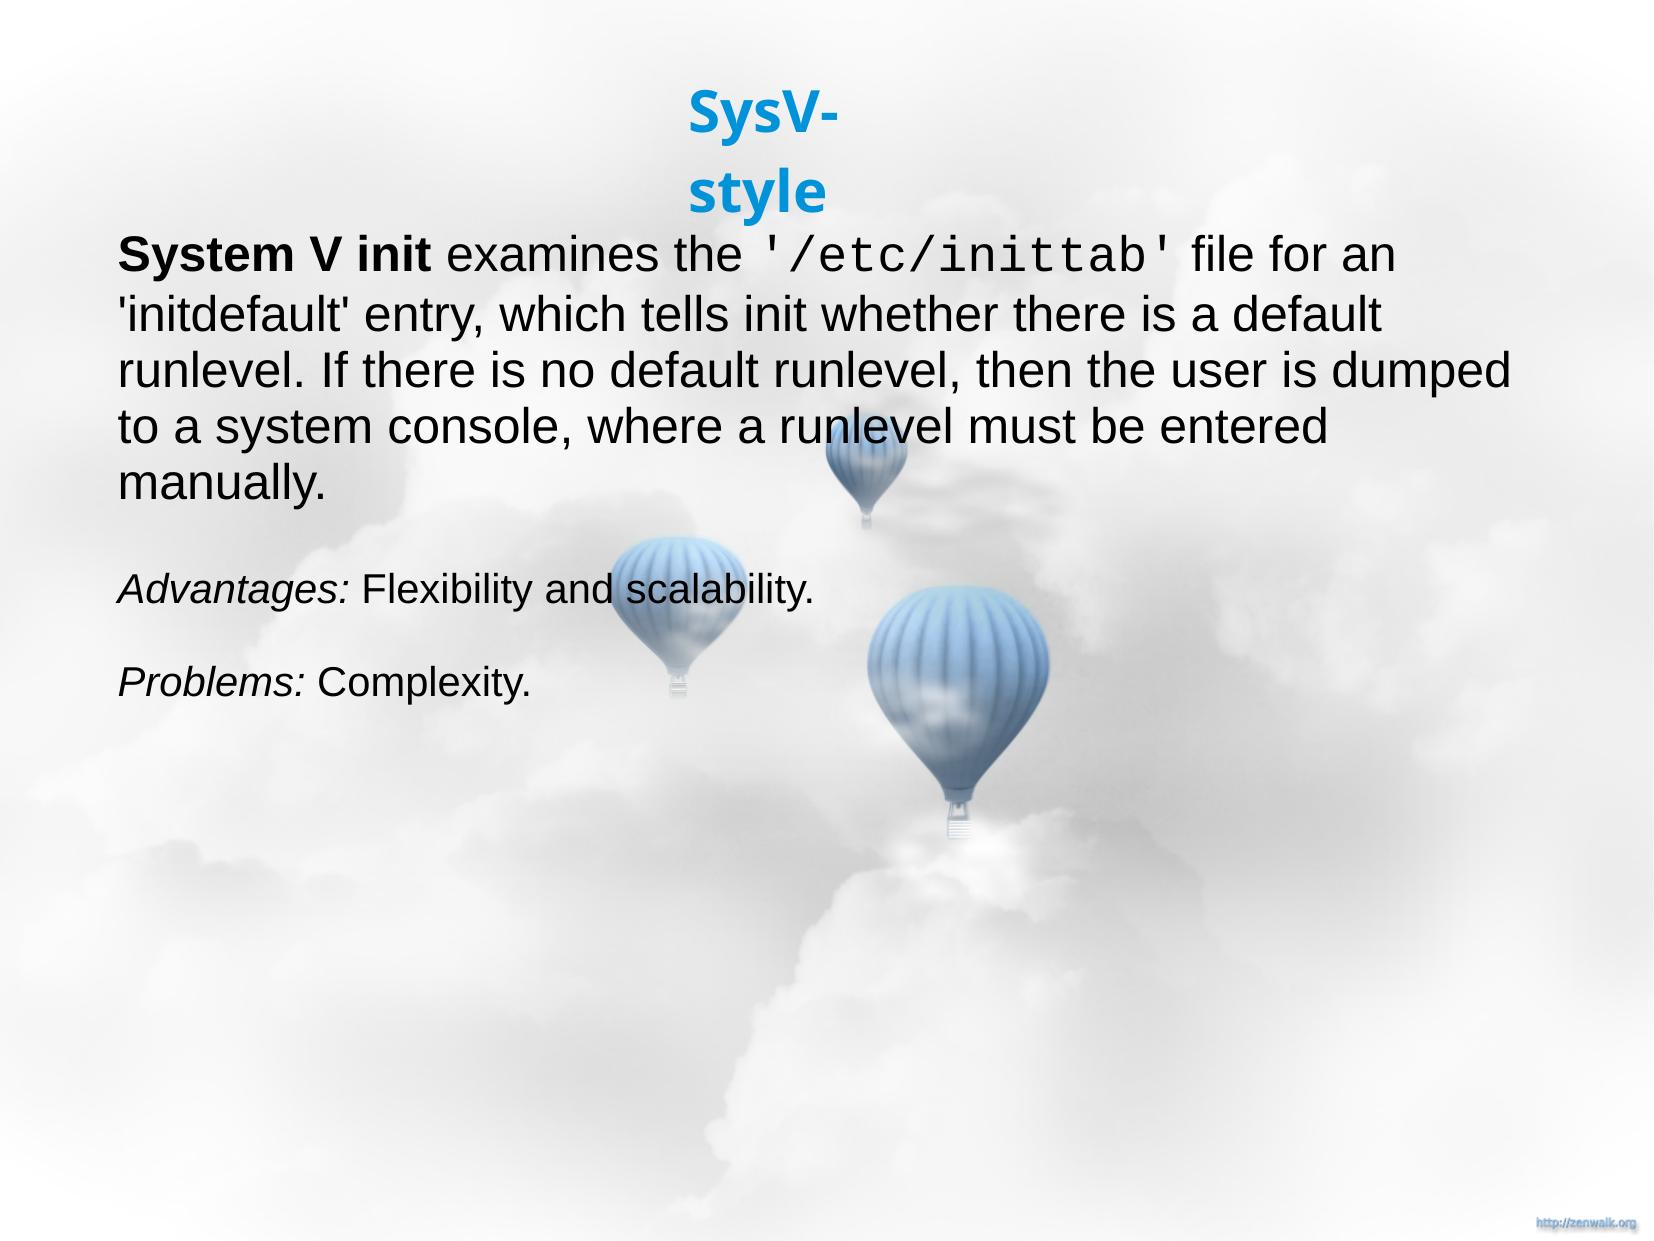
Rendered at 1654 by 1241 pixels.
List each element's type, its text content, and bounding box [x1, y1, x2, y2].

text_box System V init examines the '/etc/inittab' file for an 'initdefault' entry, which tells init whether there is a default runlevel. If there is no default runlevel, then the user is dumped to a system console, where a runlevel must be entered manually. Advantages: Flexibility and scalability. Problems: Complexity. [102, 219, 1552, 713]
text_box SysV-style [673, 63, 971, 149]
